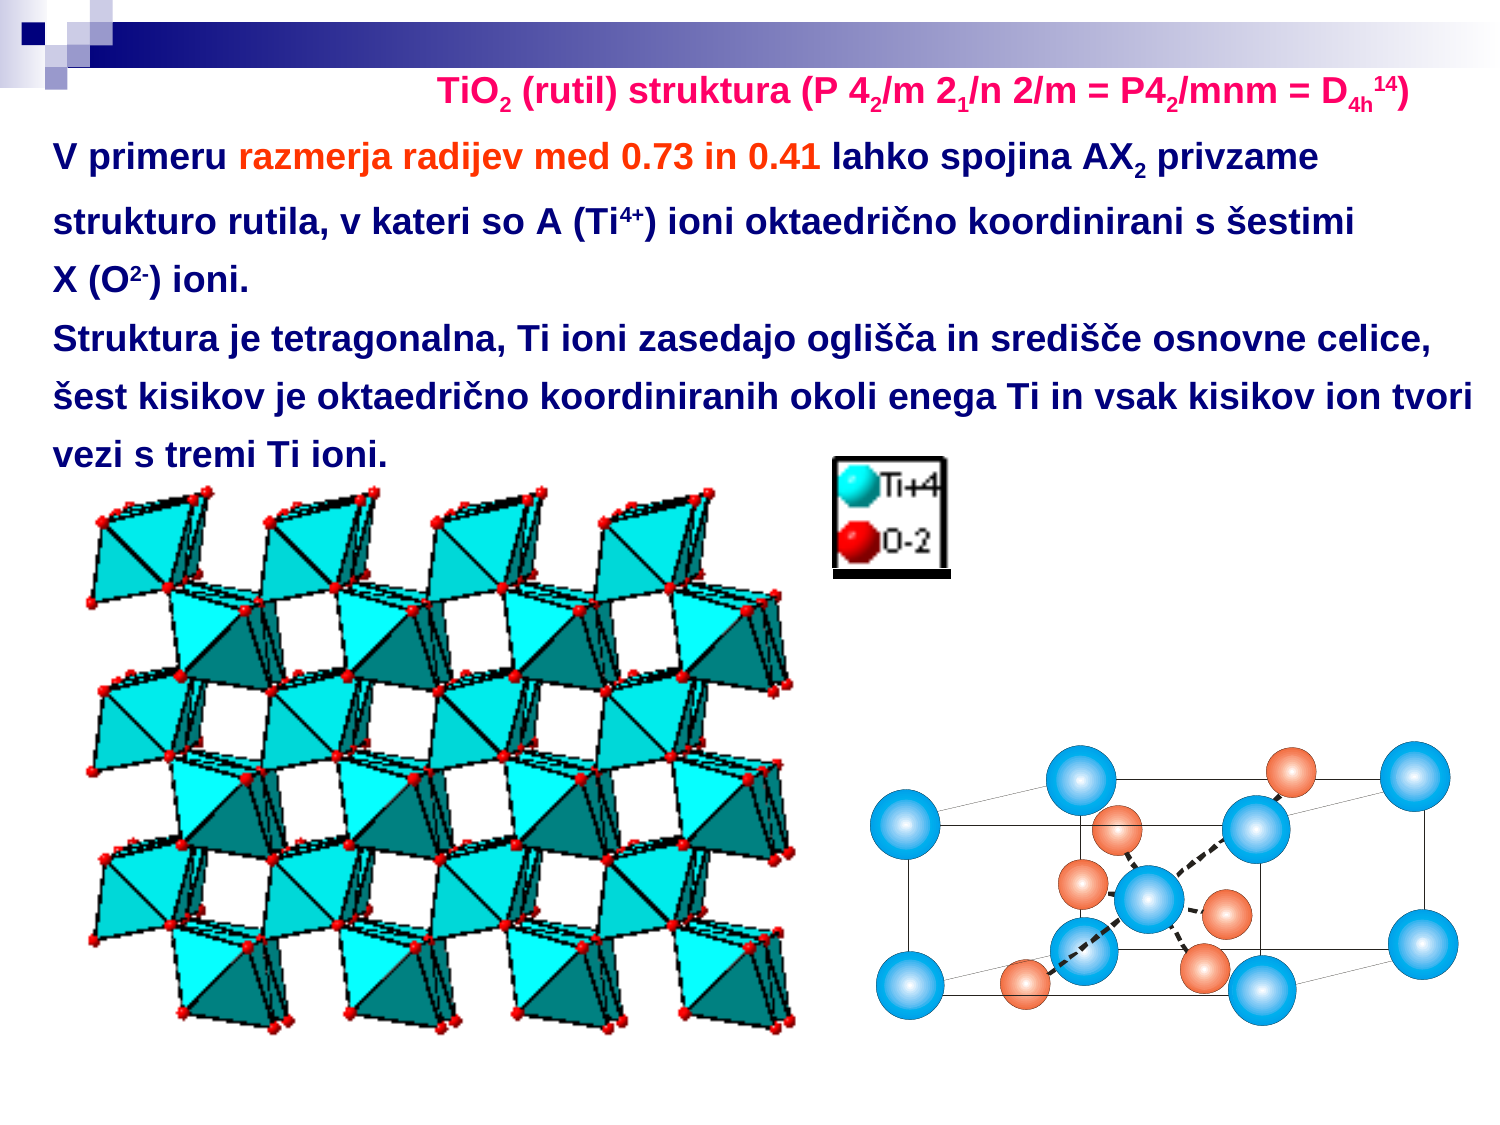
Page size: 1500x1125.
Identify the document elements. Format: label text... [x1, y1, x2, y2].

text_box TiO2 (rutil) struktura (P 42/m 21/n 2/m = P42/mnm = D4h14) V primeru razmerja radijev med 0.73 in 0.41 lahko spojina AX2 privzame strukturo rutila, v kateri so A (Ti4+) ioni oktaedrično koordinirani s šestimi X (O2-) ioni. Struktura je tetragonalna, Ti ioni zasedajo oglišča in središče osnovne celice, šest kisikov je oktaedrično koordiniranih okoli enega Ti in vsak kisikov ion tvori vezi s tremi Ti ioni. [38, 42, 1500, 484]
chart [41, 456, 1461, 1125]
